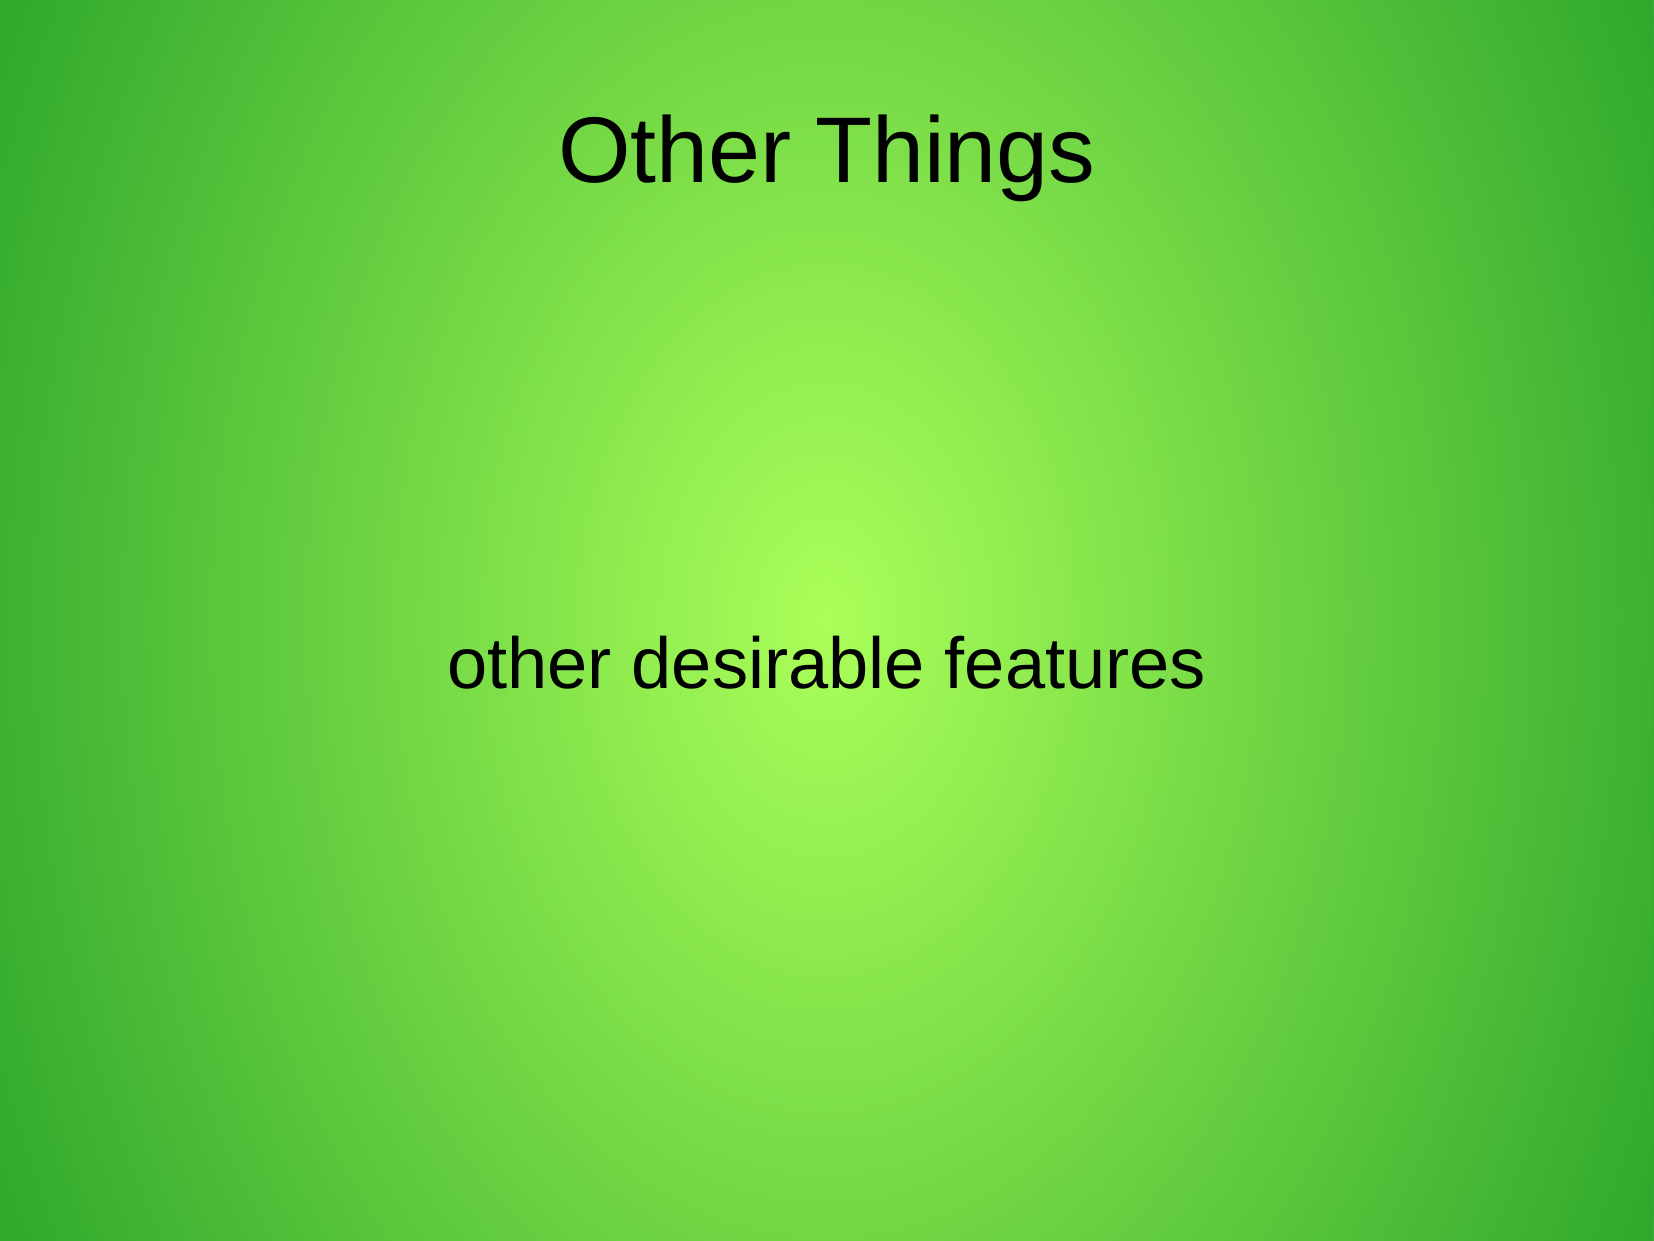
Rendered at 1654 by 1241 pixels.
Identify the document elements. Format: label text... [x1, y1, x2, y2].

list other desirable features [162, 210, 1492, 1118]
title Other Things [82, 47, 1571, 252]
